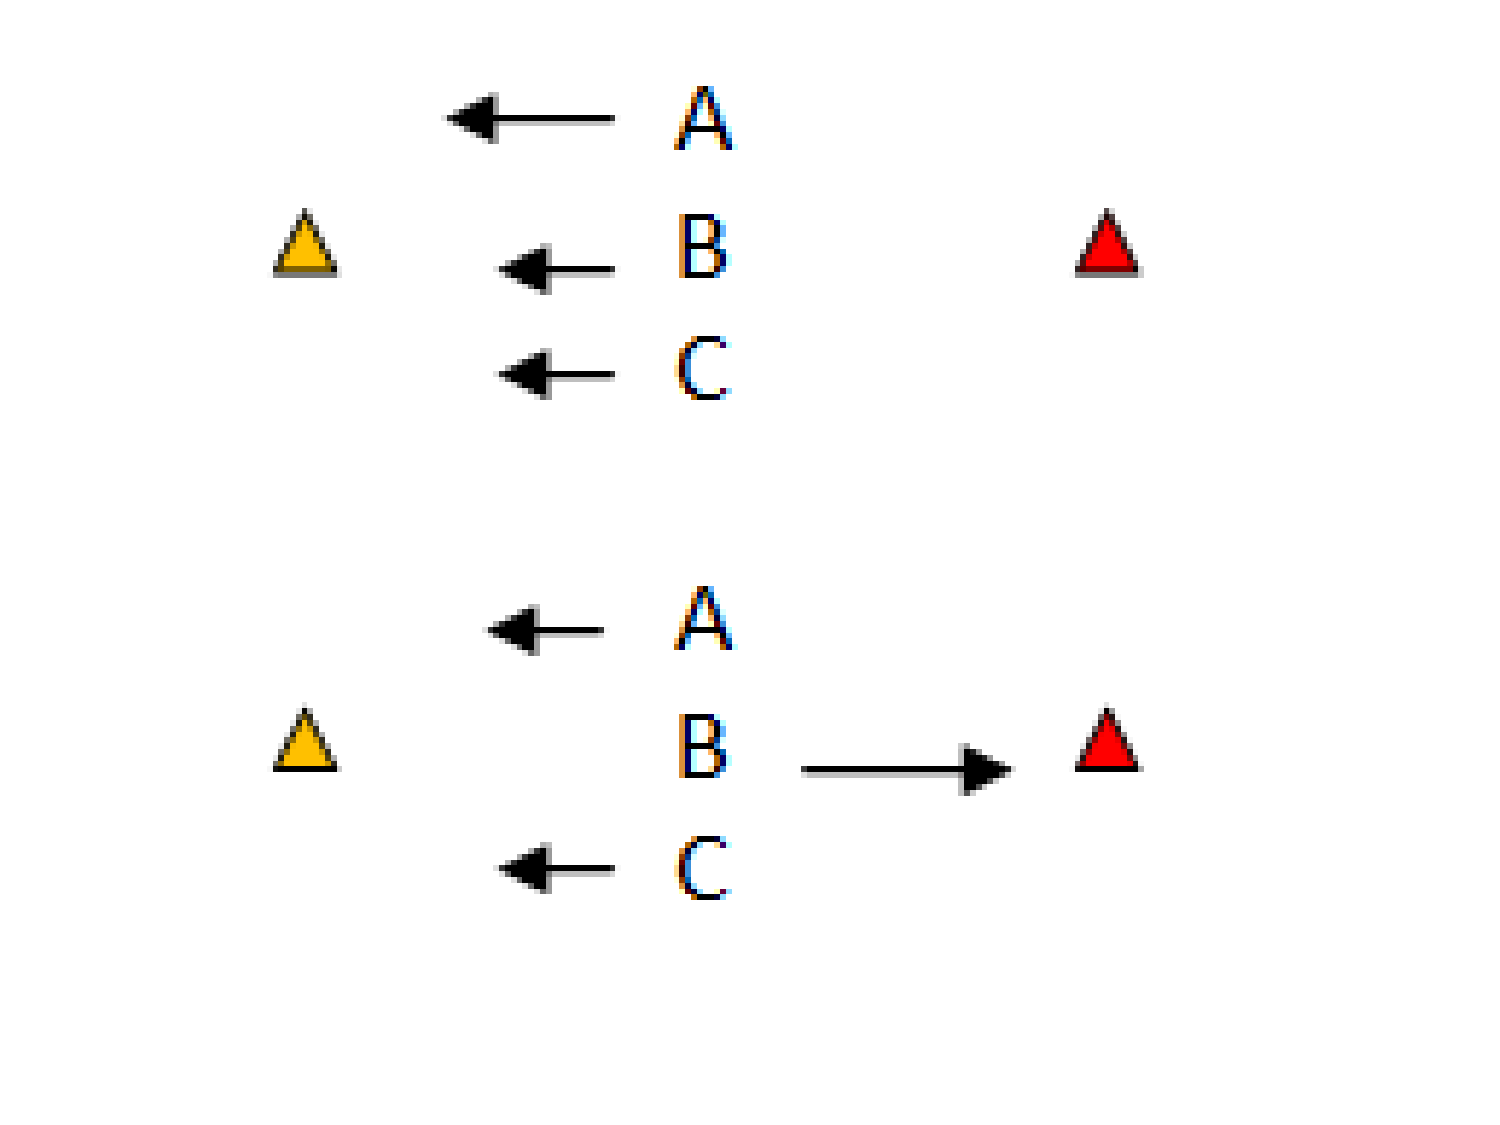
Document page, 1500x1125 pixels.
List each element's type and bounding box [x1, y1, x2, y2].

picture [0, 0, 1476, 988]
